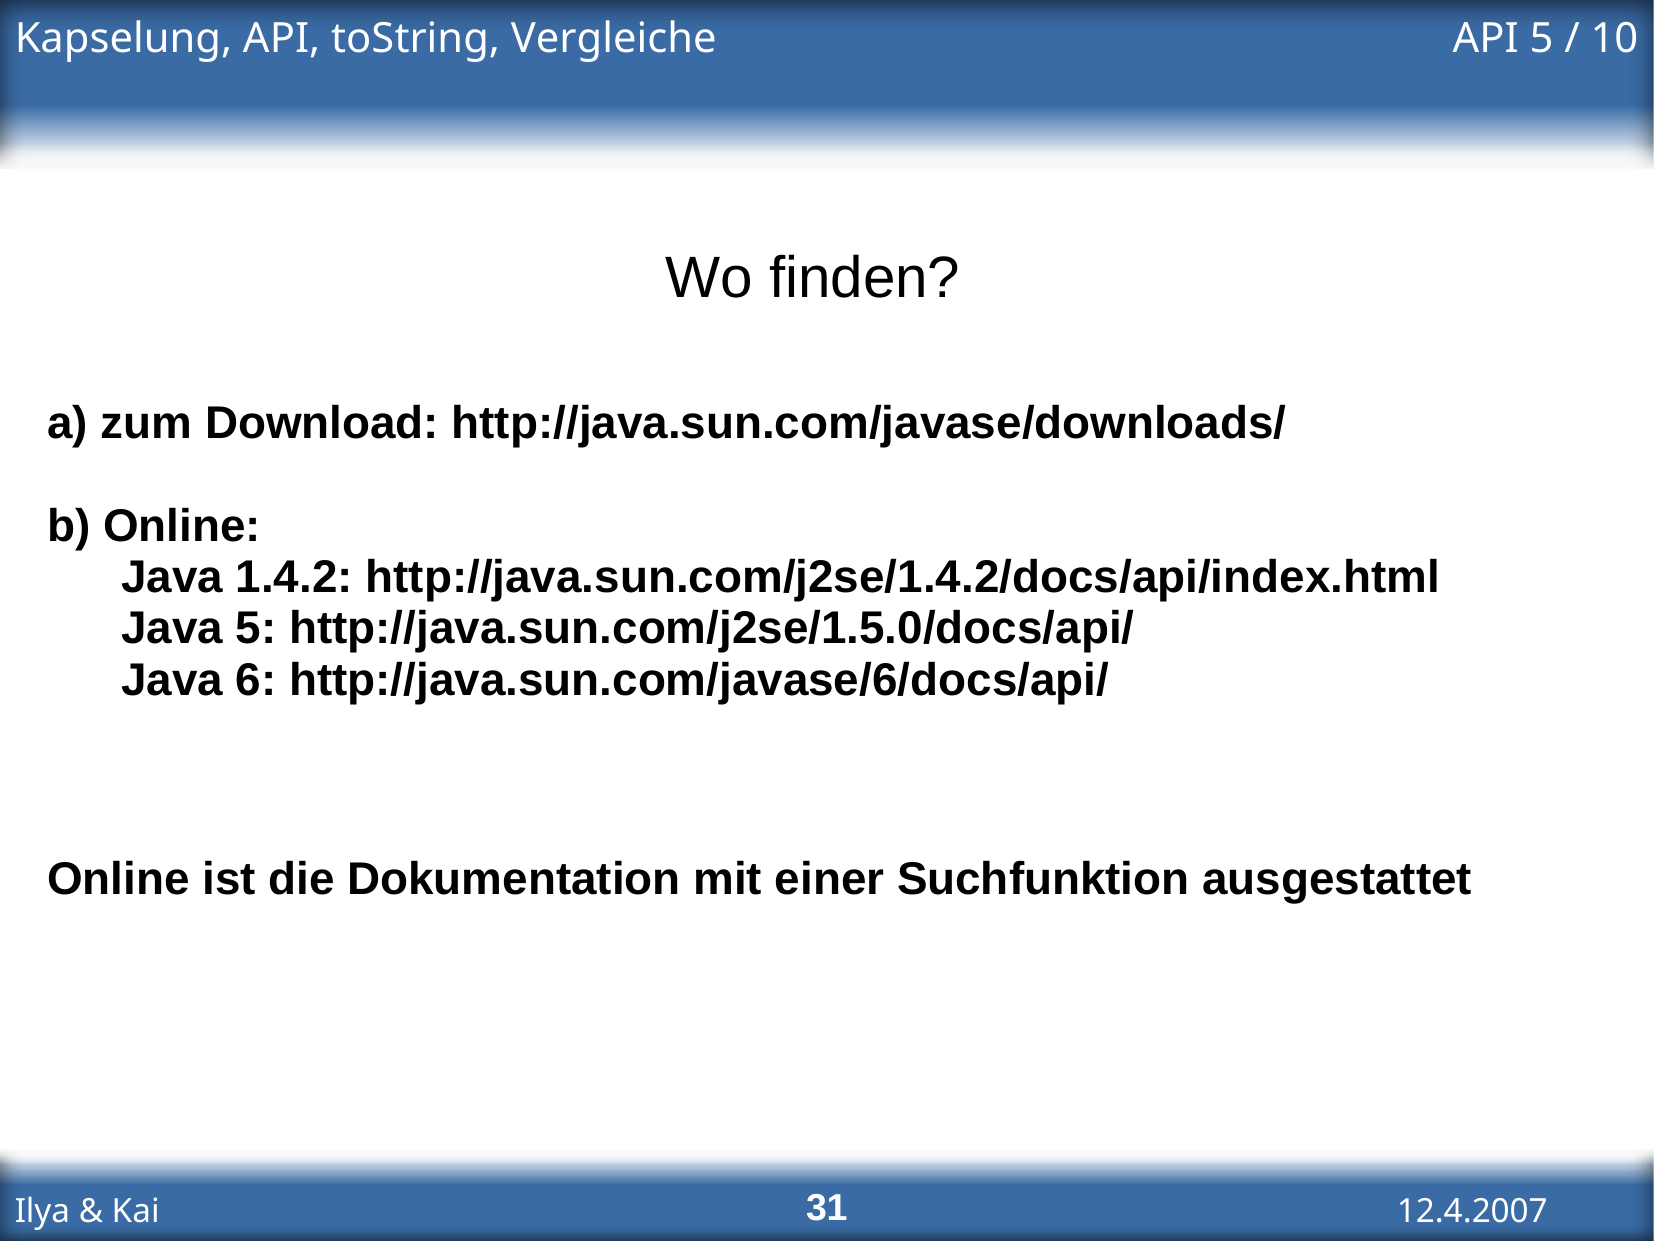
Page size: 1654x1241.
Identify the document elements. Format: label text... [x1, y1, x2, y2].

picture [0, 0, 1654, 169]
text_box Wo finden? [650, 237, 1010, 326]
text_box a) zum Download: http://java.sun.com/javase/downloads/ b) Online: Java 1.4.2: http://java.sun.com/j2se/1.4.2/docs/api/index.html Java 5: http://java.sun.com/j2se/1.5.0/docs/api/ Java 6: http://java.sun.com/javase/6/docs/api/ Online ist die Dokumentation mit einer Suchfunktion ausgestattet [32, 389, 1597, 959]
text_box API 5 / 10 [1226, 0, 1654, 73]
picture [0, 1149, 1654, 1241]
